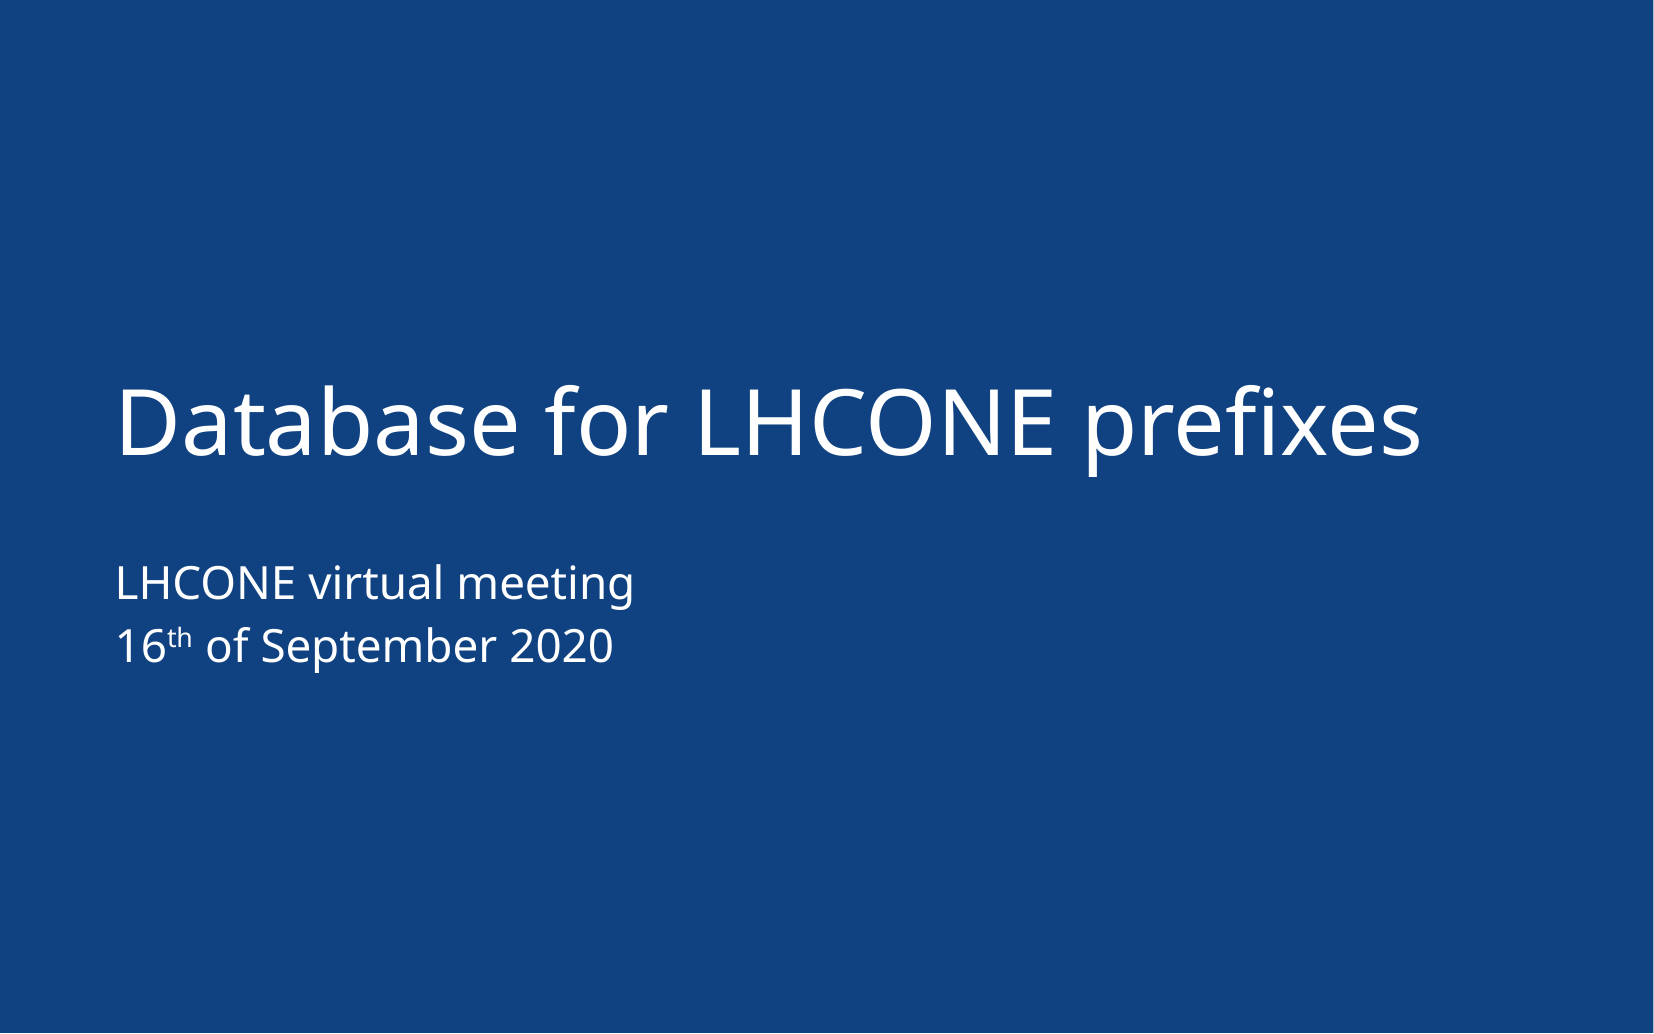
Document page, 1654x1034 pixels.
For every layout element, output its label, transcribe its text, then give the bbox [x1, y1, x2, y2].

title Database for LHCONE prefixes LHCONE virtual meeting 16th of September 2020 [114, 189, 1630, 900]
